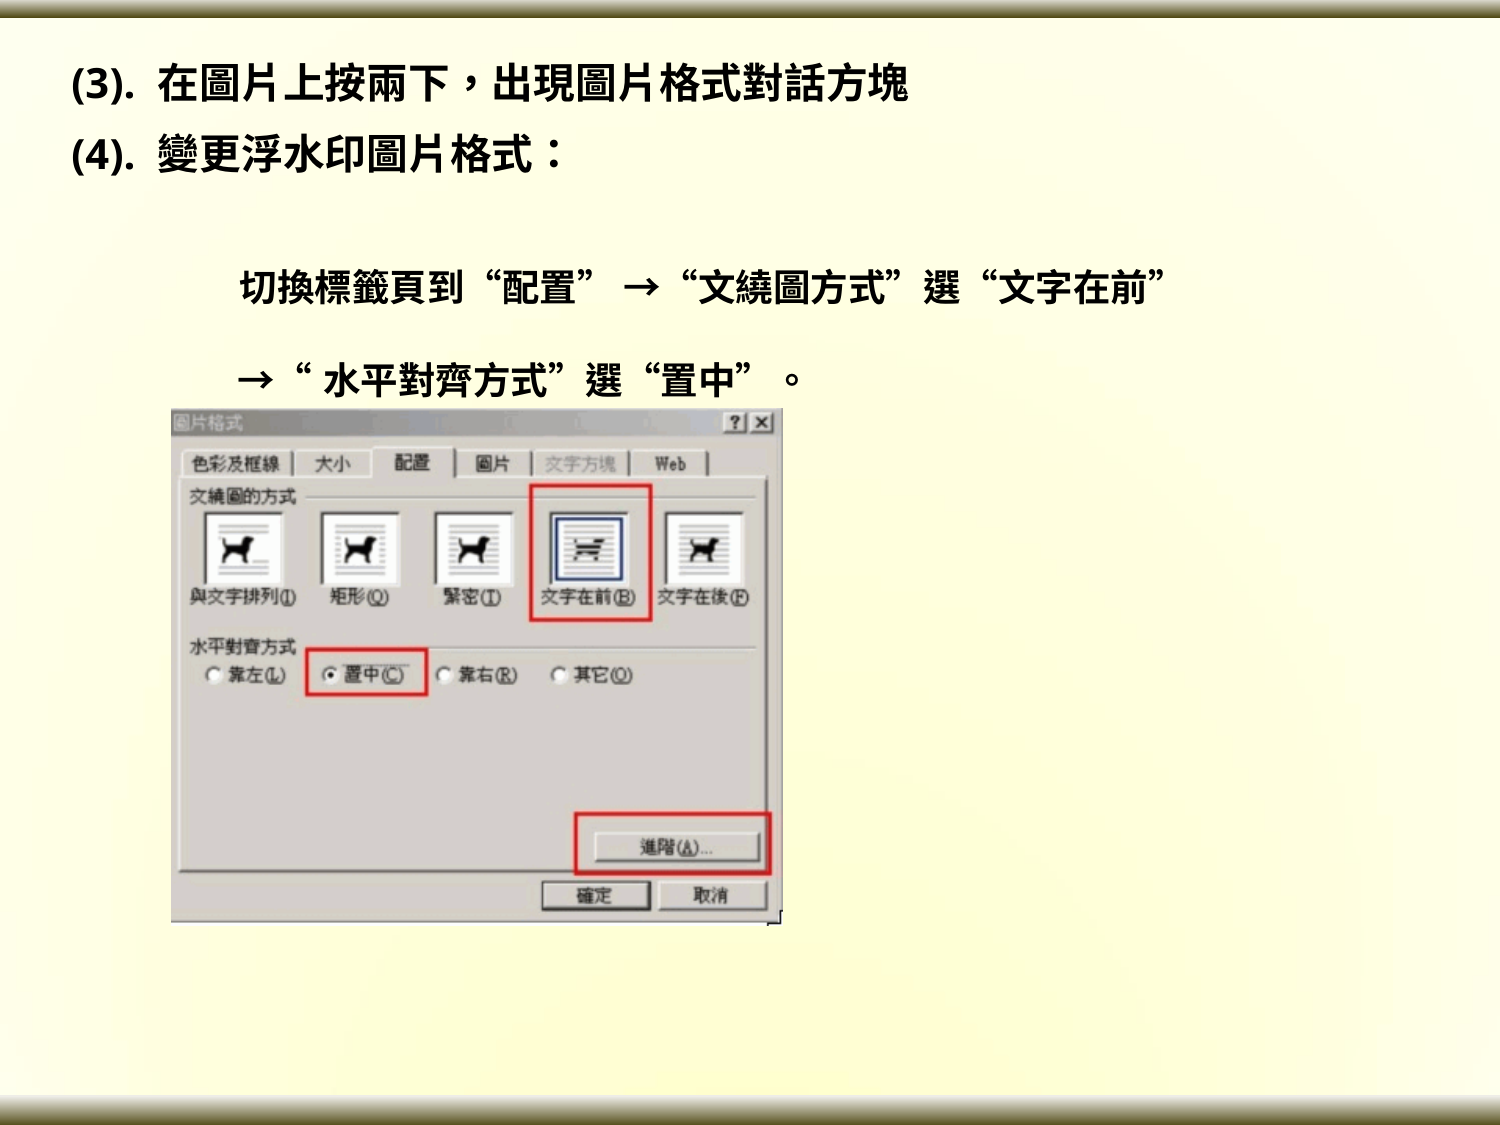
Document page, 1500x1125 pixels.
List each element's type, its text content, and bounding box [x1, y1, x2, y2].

list (3). 在圖片上按兩下，出現圖片格式對話方塊 (4). 變更浮水印圖片格式： 切換標籤頁到“配置” →“文繞圖方式”選“文字在前” →“水平對齊方式”選“置中”。 [0, 42, 1406, 1071]
picture [171, 408, 783, 927]
